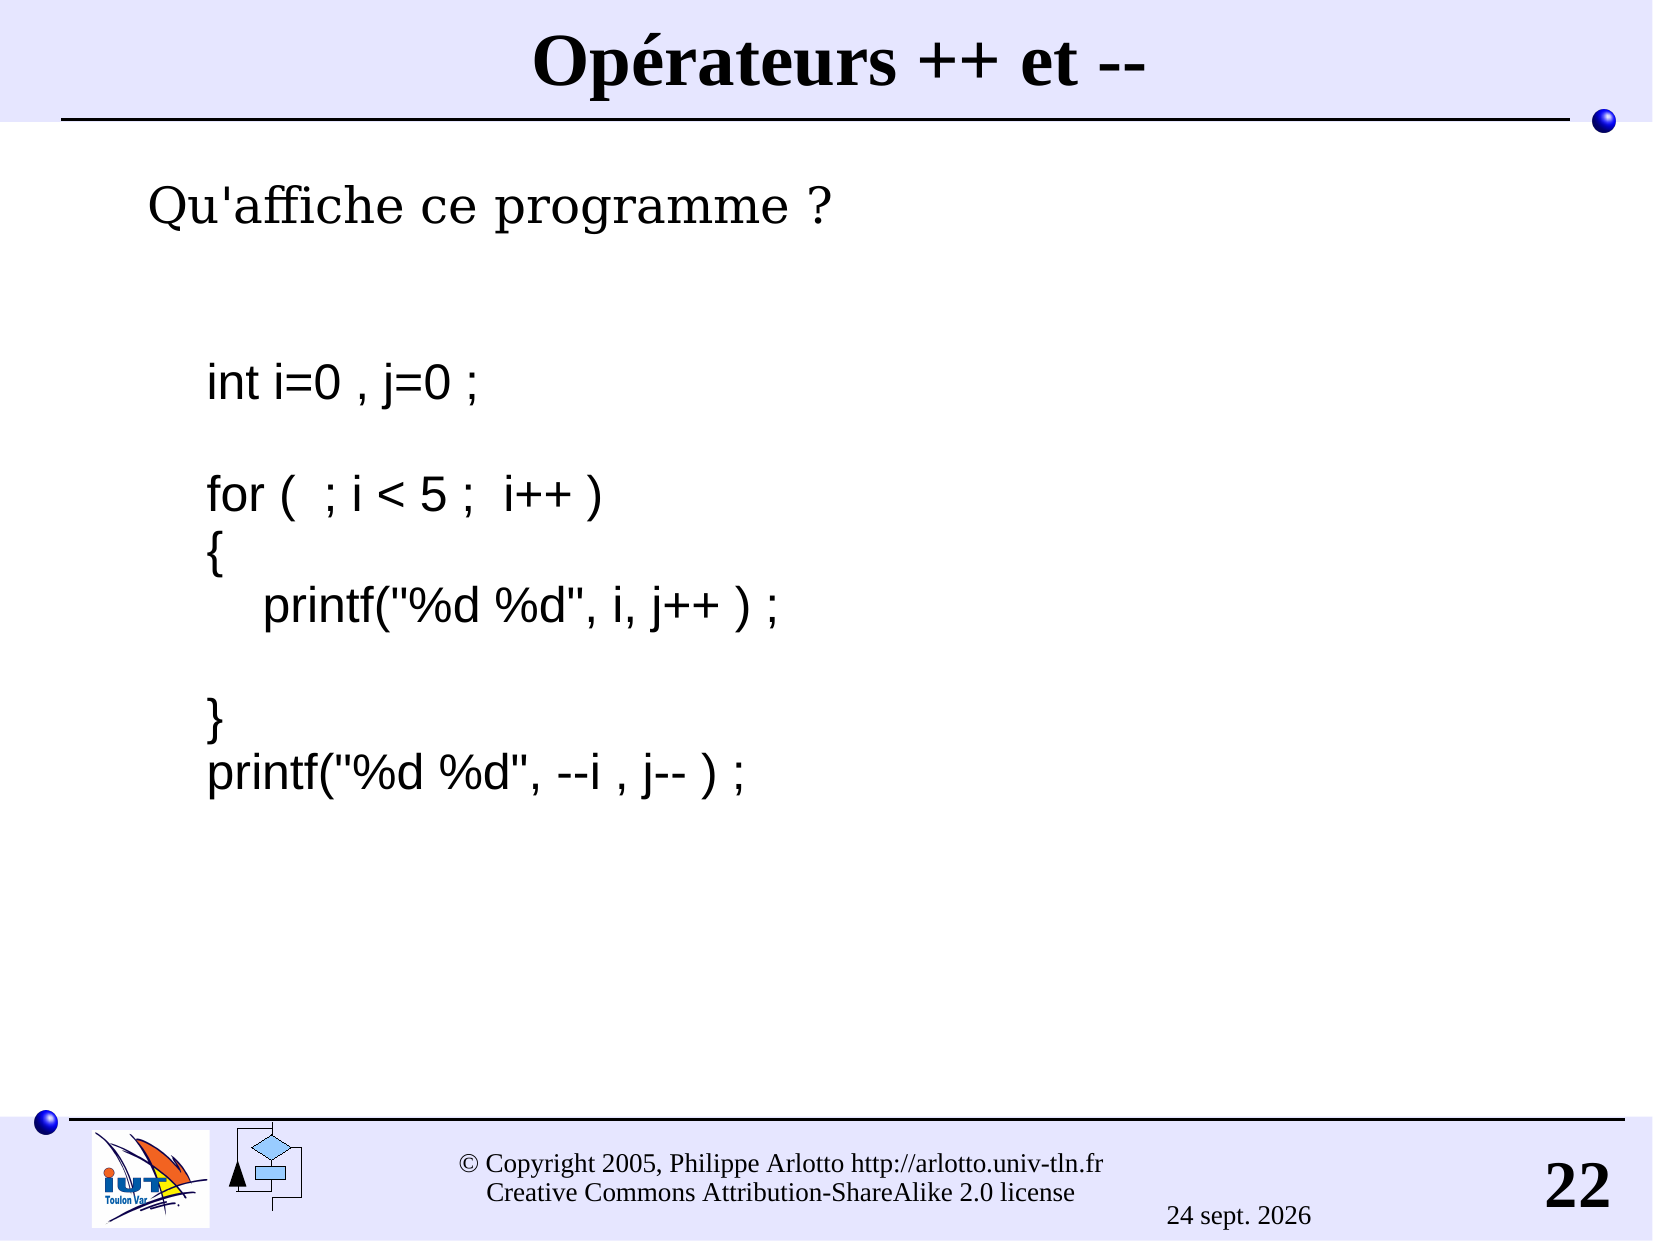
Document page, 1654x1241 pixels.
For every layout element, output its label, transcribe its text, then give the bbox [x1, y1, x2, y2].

title Opérateurs ++ et -- [95, 14, 1585, 107]
text_box int i=0 , j=0 ; for ( ; i < 5 ; i++ ) { printf("%d %d", i, j++ ) ; } printf("%d %d", --i , j-- ) ; [206, 354, 1329, 857]
text_box Qu'affiche ce programme ? [147, 177, 836, 236]
